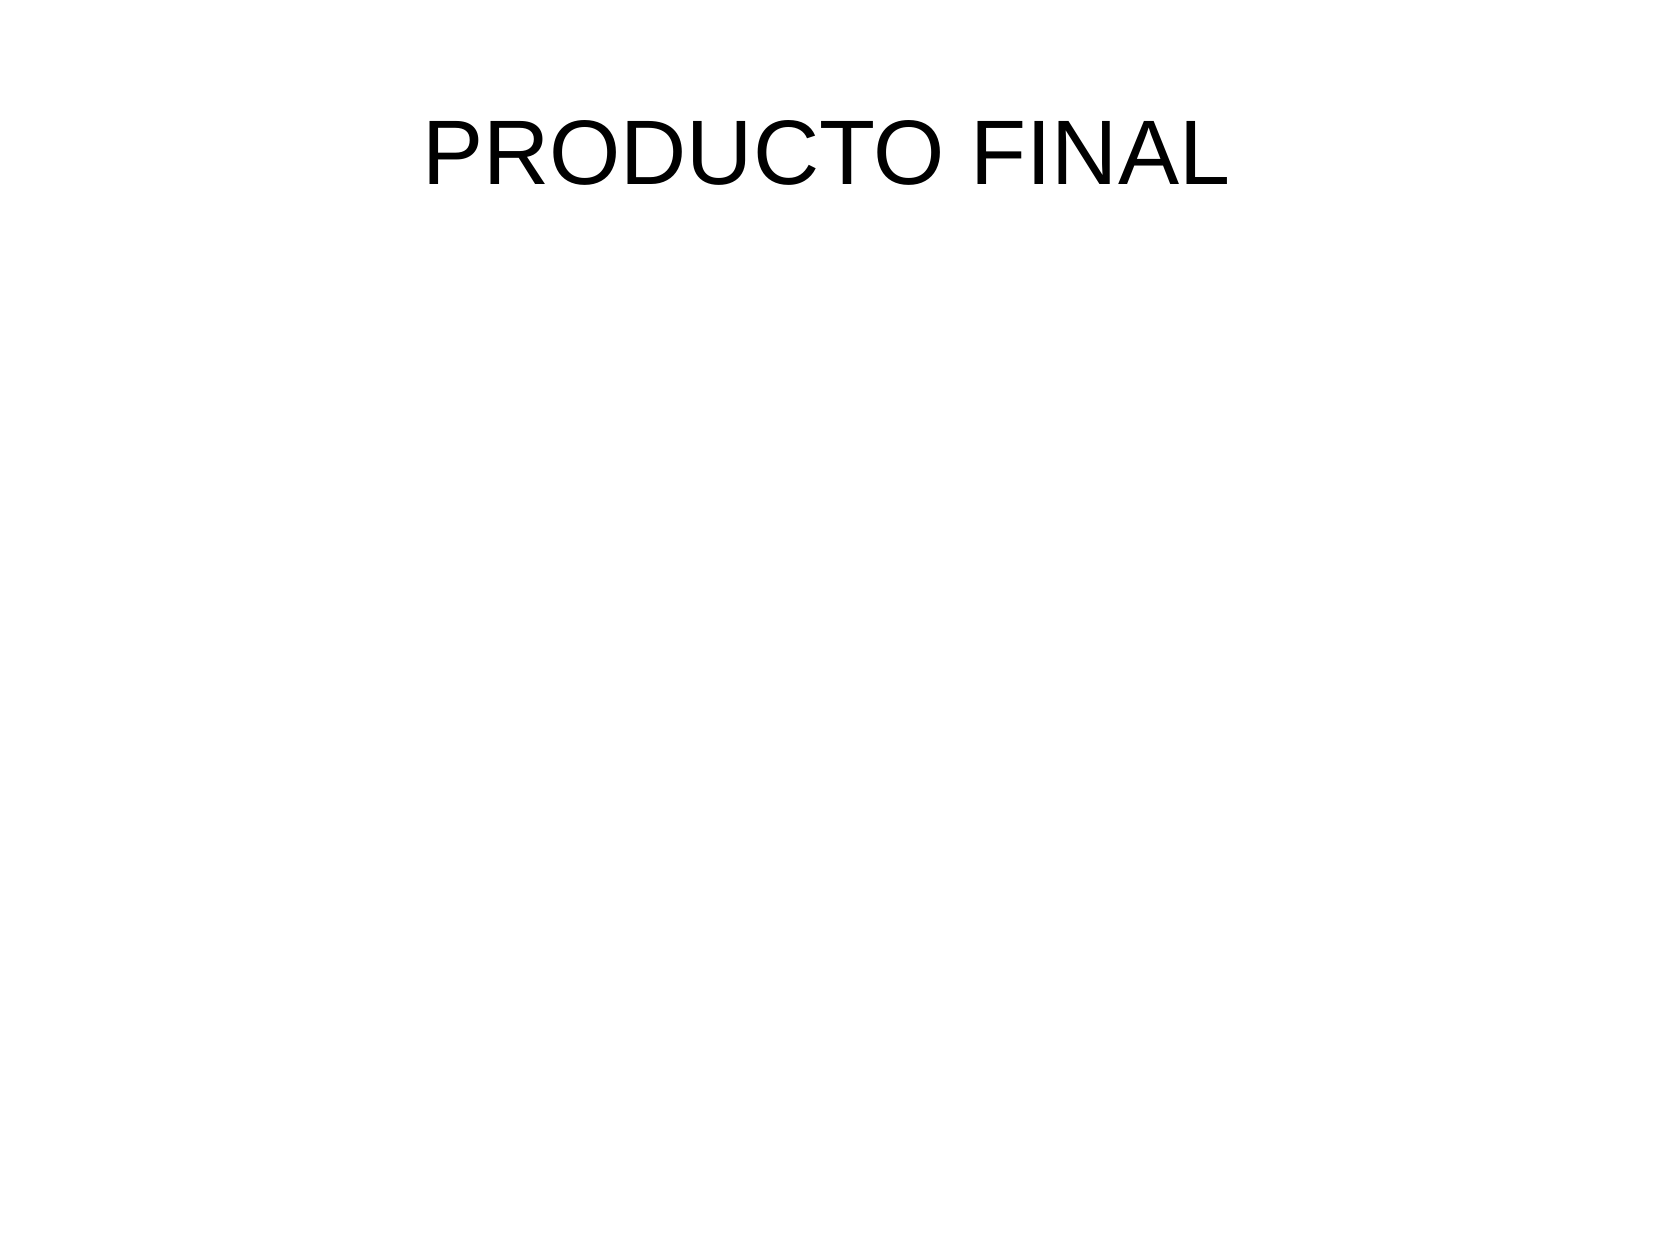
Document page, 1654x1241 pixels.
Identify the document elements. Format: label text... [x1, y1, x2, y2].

title PRODUCTO FINAL [82, 56, 1571, 250]
